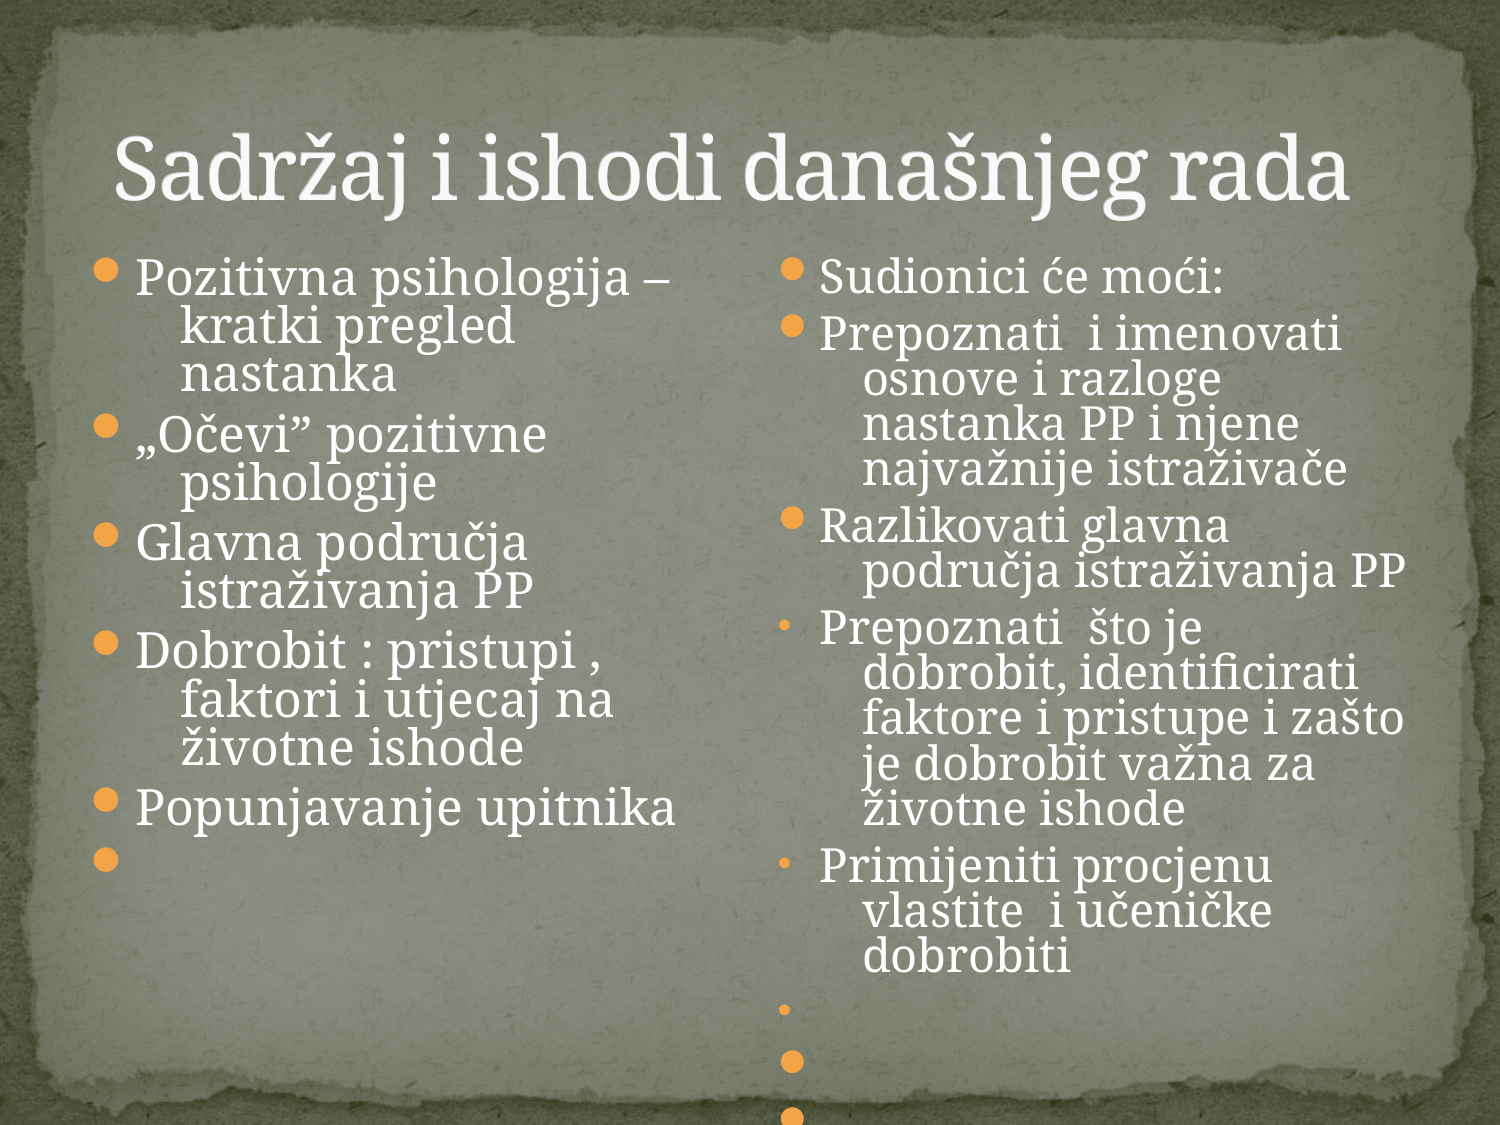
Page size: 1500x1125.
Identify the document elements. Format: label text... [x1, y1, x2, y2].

list Pozitivna psihologija –kratki pregled nastanka „Očevi” pozitivne psihologije Glavna područja istraživanja PP Dobrobit : pristupi , faktori i utjecaj na životne ishode Popunjavanje upitnika [75, 249, 742, 1000]
list Sudionici će moći: Prepoznati i imenovati osnove i razloge nastanka PP i njene najvažnije istraživače Razlikovati glavna područja istraživanja PP Prepoznati što je dobrobit, identificirati faktore i pristupe i zašto je dobrobit važna za životne ishode Primijeniti procjenu vlastite i učeničke dobrobiti [762, 249, 1429, 1000]
title Sadržaj i ishodi današnjeg rada [75, 24, 1426, 225]
